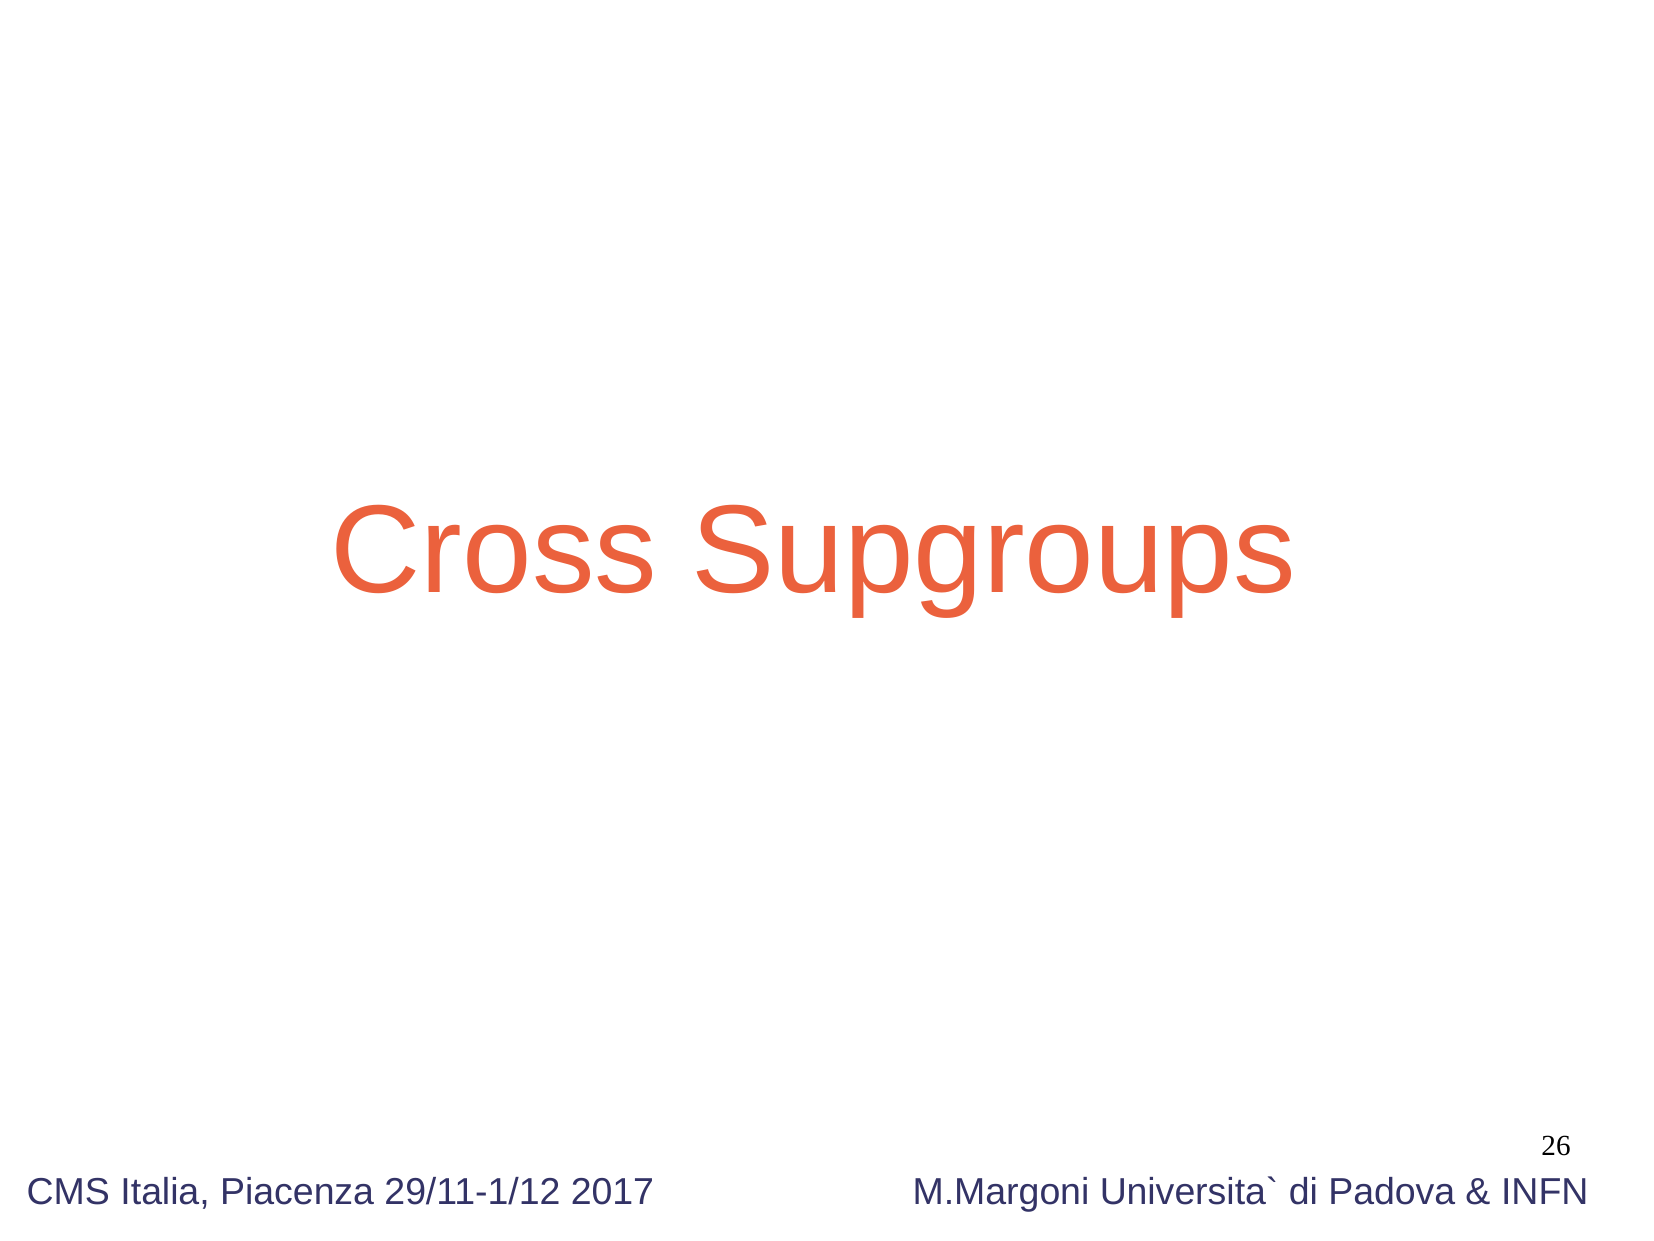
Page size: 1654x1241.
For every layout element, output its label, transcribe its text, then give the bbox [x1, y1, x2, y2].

text_box Cross Supgroups [94, 471, 1512, 626]
text_box CMS Italia, Piacenza 29/11-1/12 2017 M.Margoni Universita` di Padova & INFN [11, 1163, 1642, 1221]
